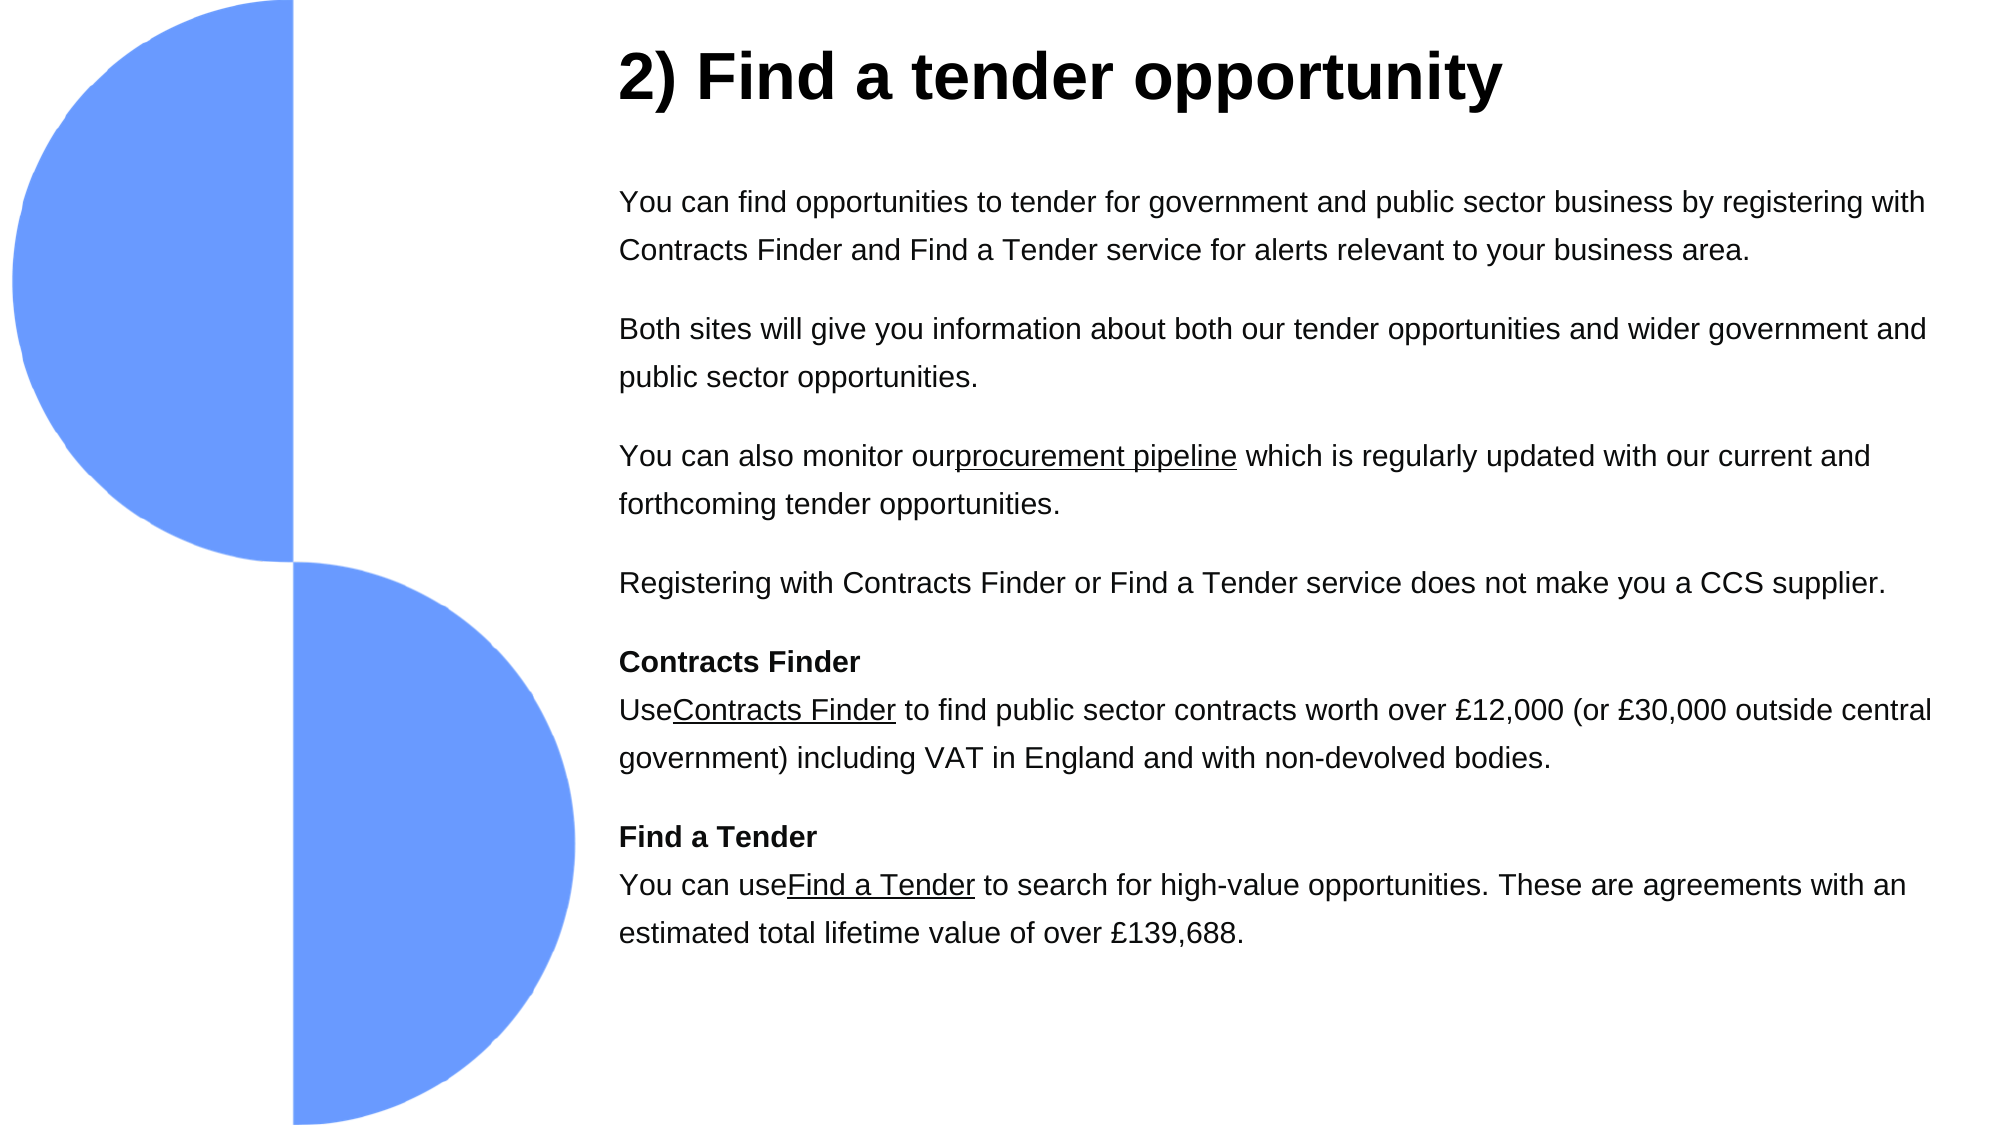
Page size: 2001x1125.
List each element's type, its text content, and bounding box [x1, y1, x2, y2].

title You can find opportunities to tender for government and public sector business by registering with Contracts Finder and Find a Tender service for alerts relevant to your business area. Both sites will give you information about both our tender opportunities and wider government and public sector opportunities. You can also monitor our procurement pipeline which is regularly updated with our current and forthcoming tender opportunities. Registering with Contracts Finder or Find a Tender service does not make you a CCS supplier. Contracts Finder Use Contracts Finder to find public sector contracts worth over £12,000 (or £30,000 outside central government) including VAT in England and with non-devolved bodies. Find a Tender You can use Find a Tender to search for high-value opportunities. These are agreements with an estimated total lifetime value of over £139,688. [618, 171, 1972, 1016]
title 2) Find a tender opportunity [618, 32, 1854, 172]
